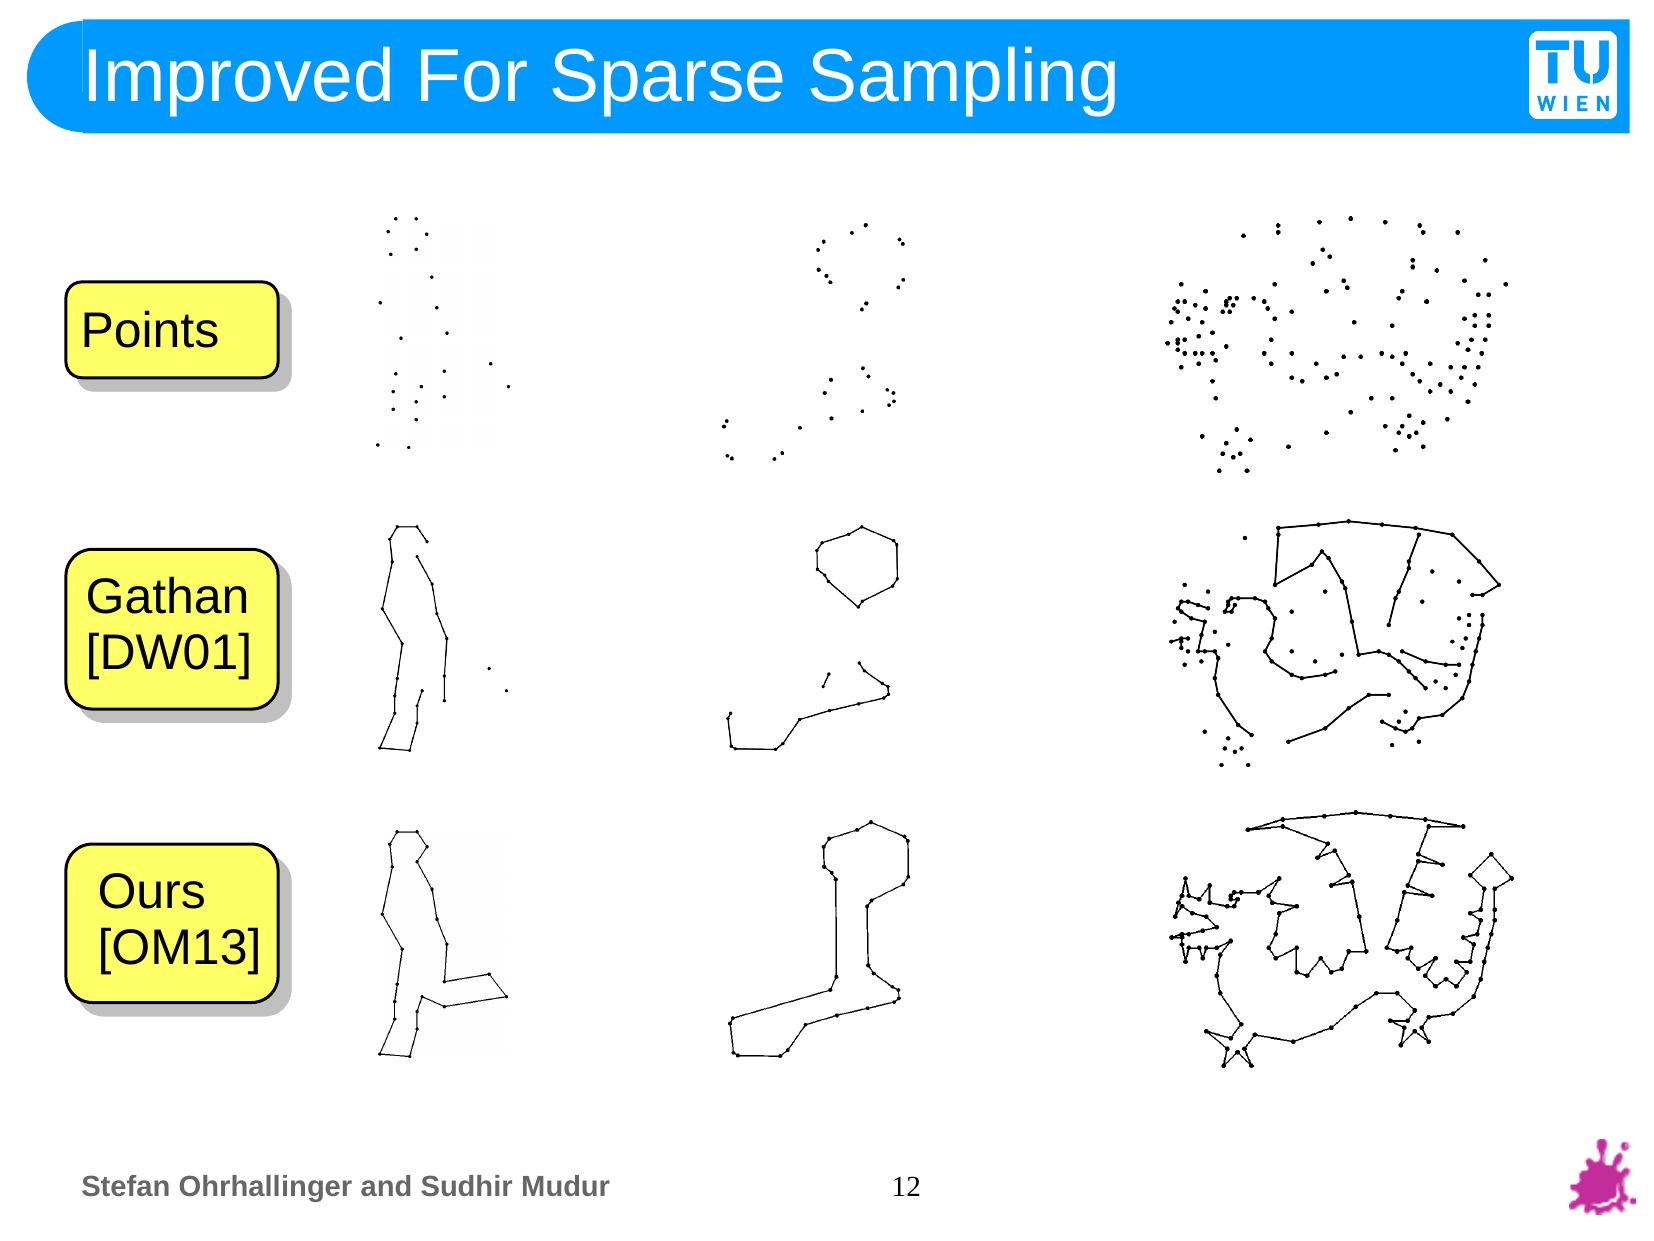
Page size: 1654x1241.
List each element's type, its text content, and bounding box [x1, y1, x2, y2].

picture [1529, 31, 1617, 119]
picture [378, 525, 508, 752]
text_box Points [65, 295, 296, 366]
picture [1165, 216, 1508, 473]
text_box [66, 366, 82, 378]
picture [1169, 519, 1501, 767]
picture [376, 217, 510, 449]
picture [1169, 810, 1514, 1068]
list [82, 212, 1571, 1109]
text_box Ours [OM13] [82, 856, 279, 983]
text_box [65, 549, 278, 710]
title Improved For Sparse Sampling [82, 33, 1486, 118]
picture [378, 830, 508, 1058]
picture [728, 820, 910, 1059]
text_box Gathan [DW01] [70, 561, 296, 688]
picture [1569, 1139, 1636, 1215]
text_box [65, 846, 82, 1001]
text_box [66, 281, 82, 295]
picture [722, 223, 905, 461]
picture [726, 525, 899, 751]
